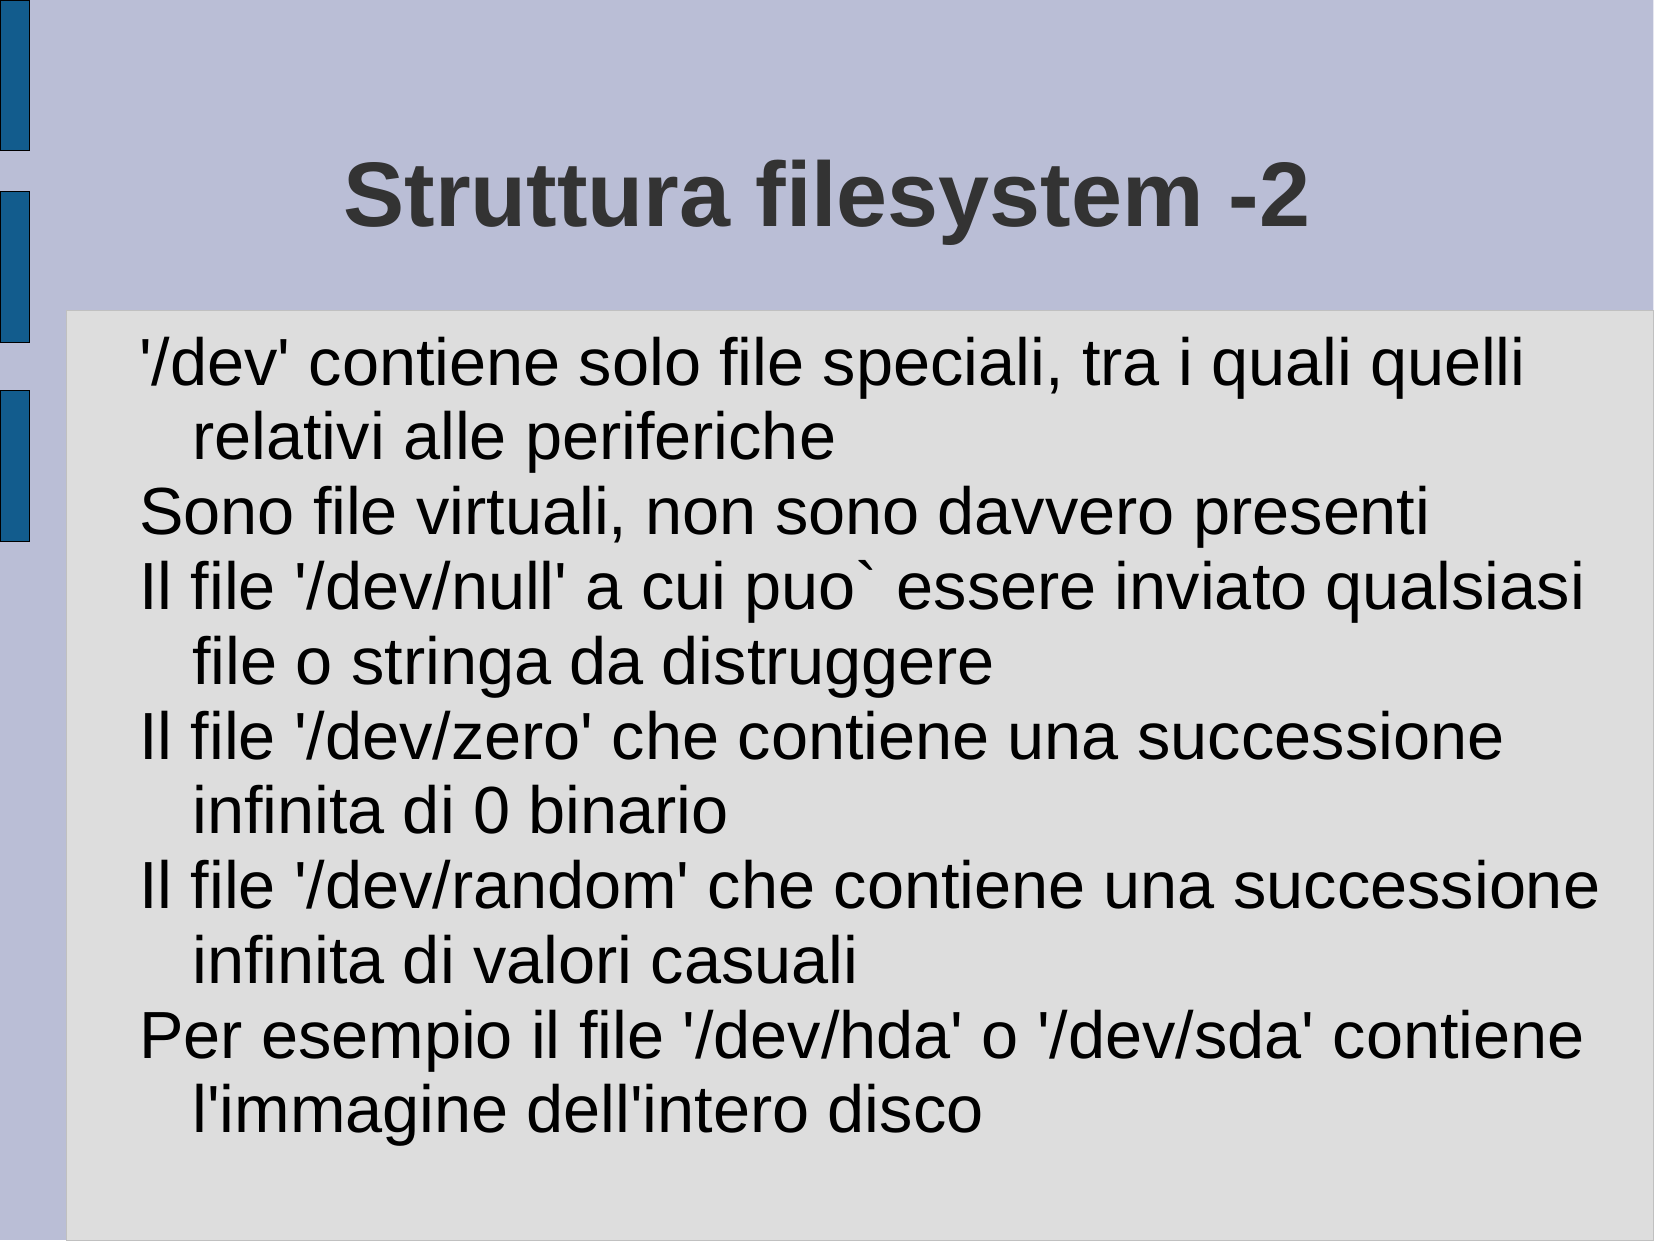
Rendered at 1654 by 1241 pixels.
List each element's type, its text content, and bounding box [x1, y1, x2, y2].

title Struttura filesystem -2 [121, 91, 1534, 299]
list '/dev' contiene solo file speciali, tra i quali quelli relativi alle periferiche Sono file virtuali, non sono davvero presenti Il file '/dev/null' a cui puo` essere inviato qualsiasi file o stringa da distruggere Il file '/dev/zero' che contiene una successione infinita di 0 binario Il file '/dev/random' che contiene una successione infinita di valori casuali Per esempio il file '/dev/hda' o '/dev/sda' contiene l'immagine dell'intero disco [121, 324, 1625, 1181]
